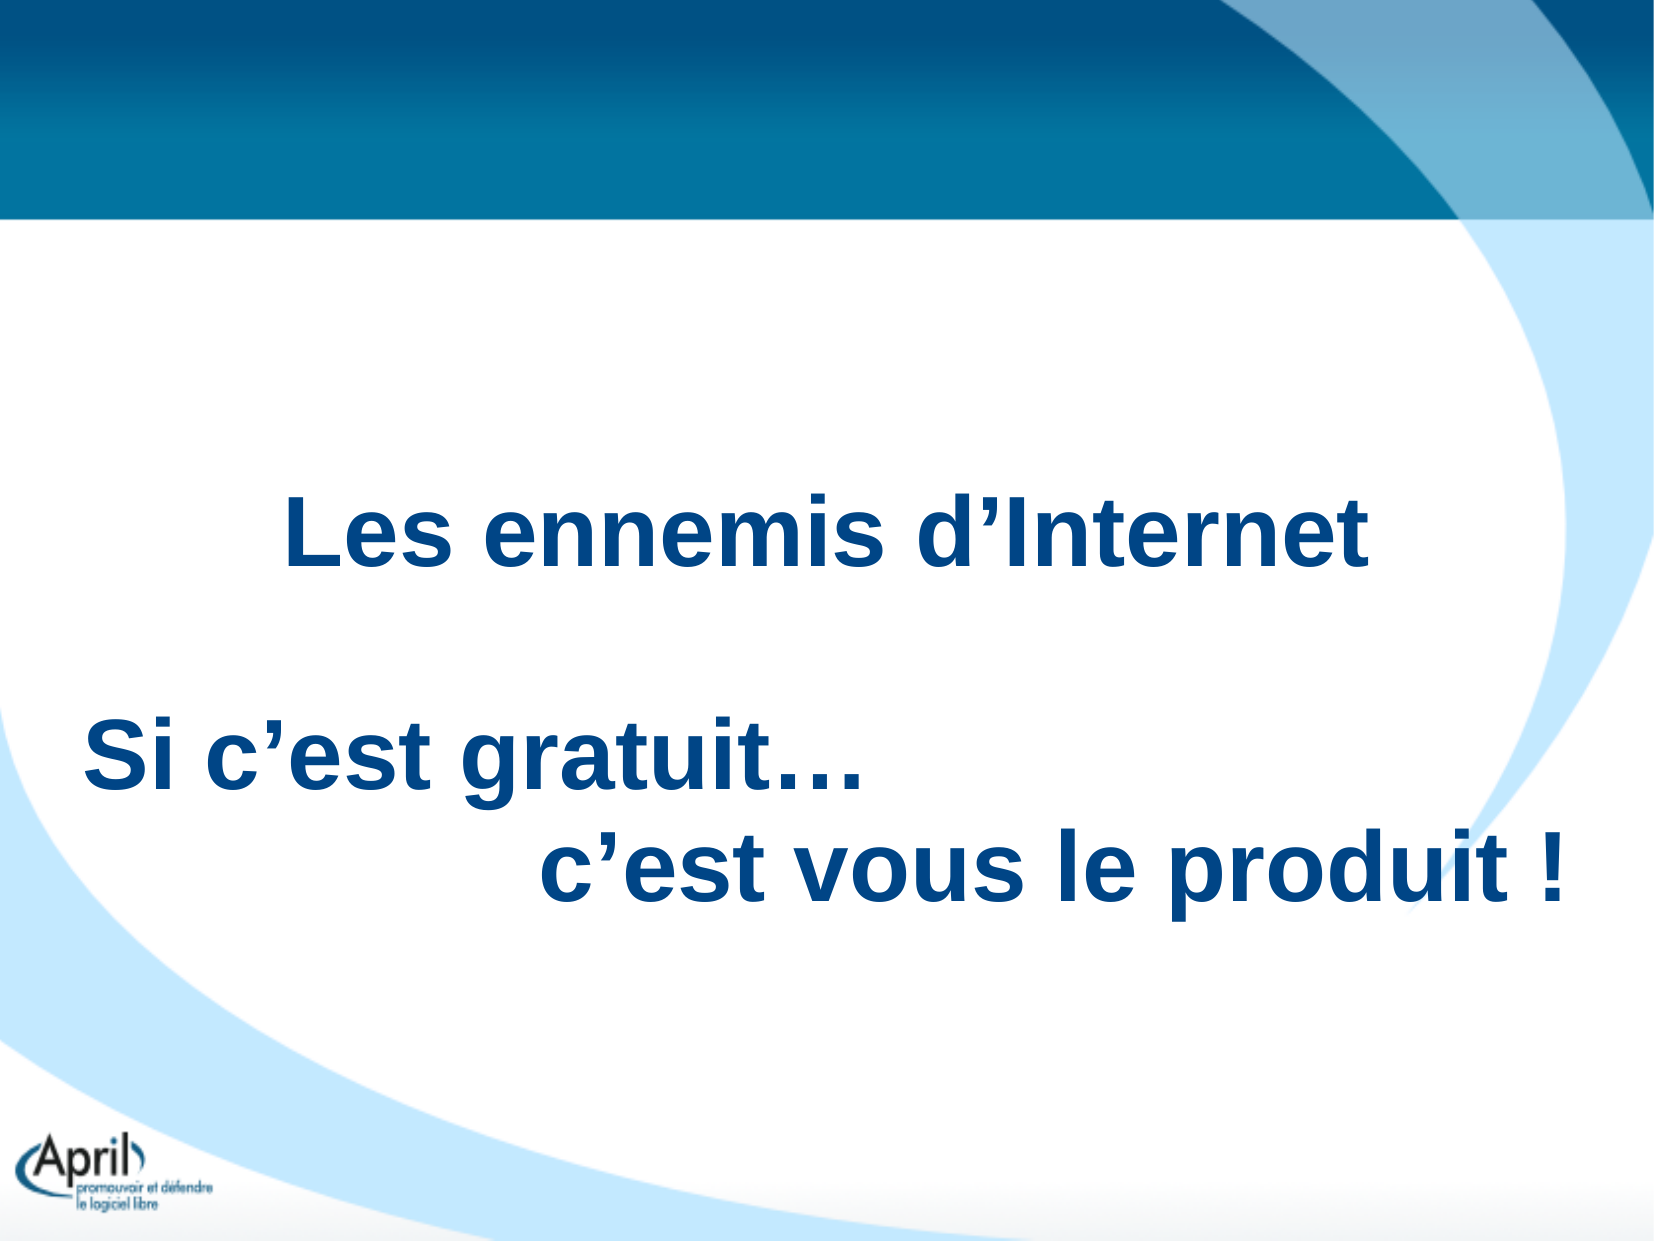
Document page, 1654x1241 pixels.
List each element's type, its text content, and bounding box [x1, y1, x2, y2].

picture [0, 0, 1654, 1241]
subtitle Les ennemis d’Internet Si c’est gratuit… c’est vous le produit ! [82, 290, 1571, 1109]
